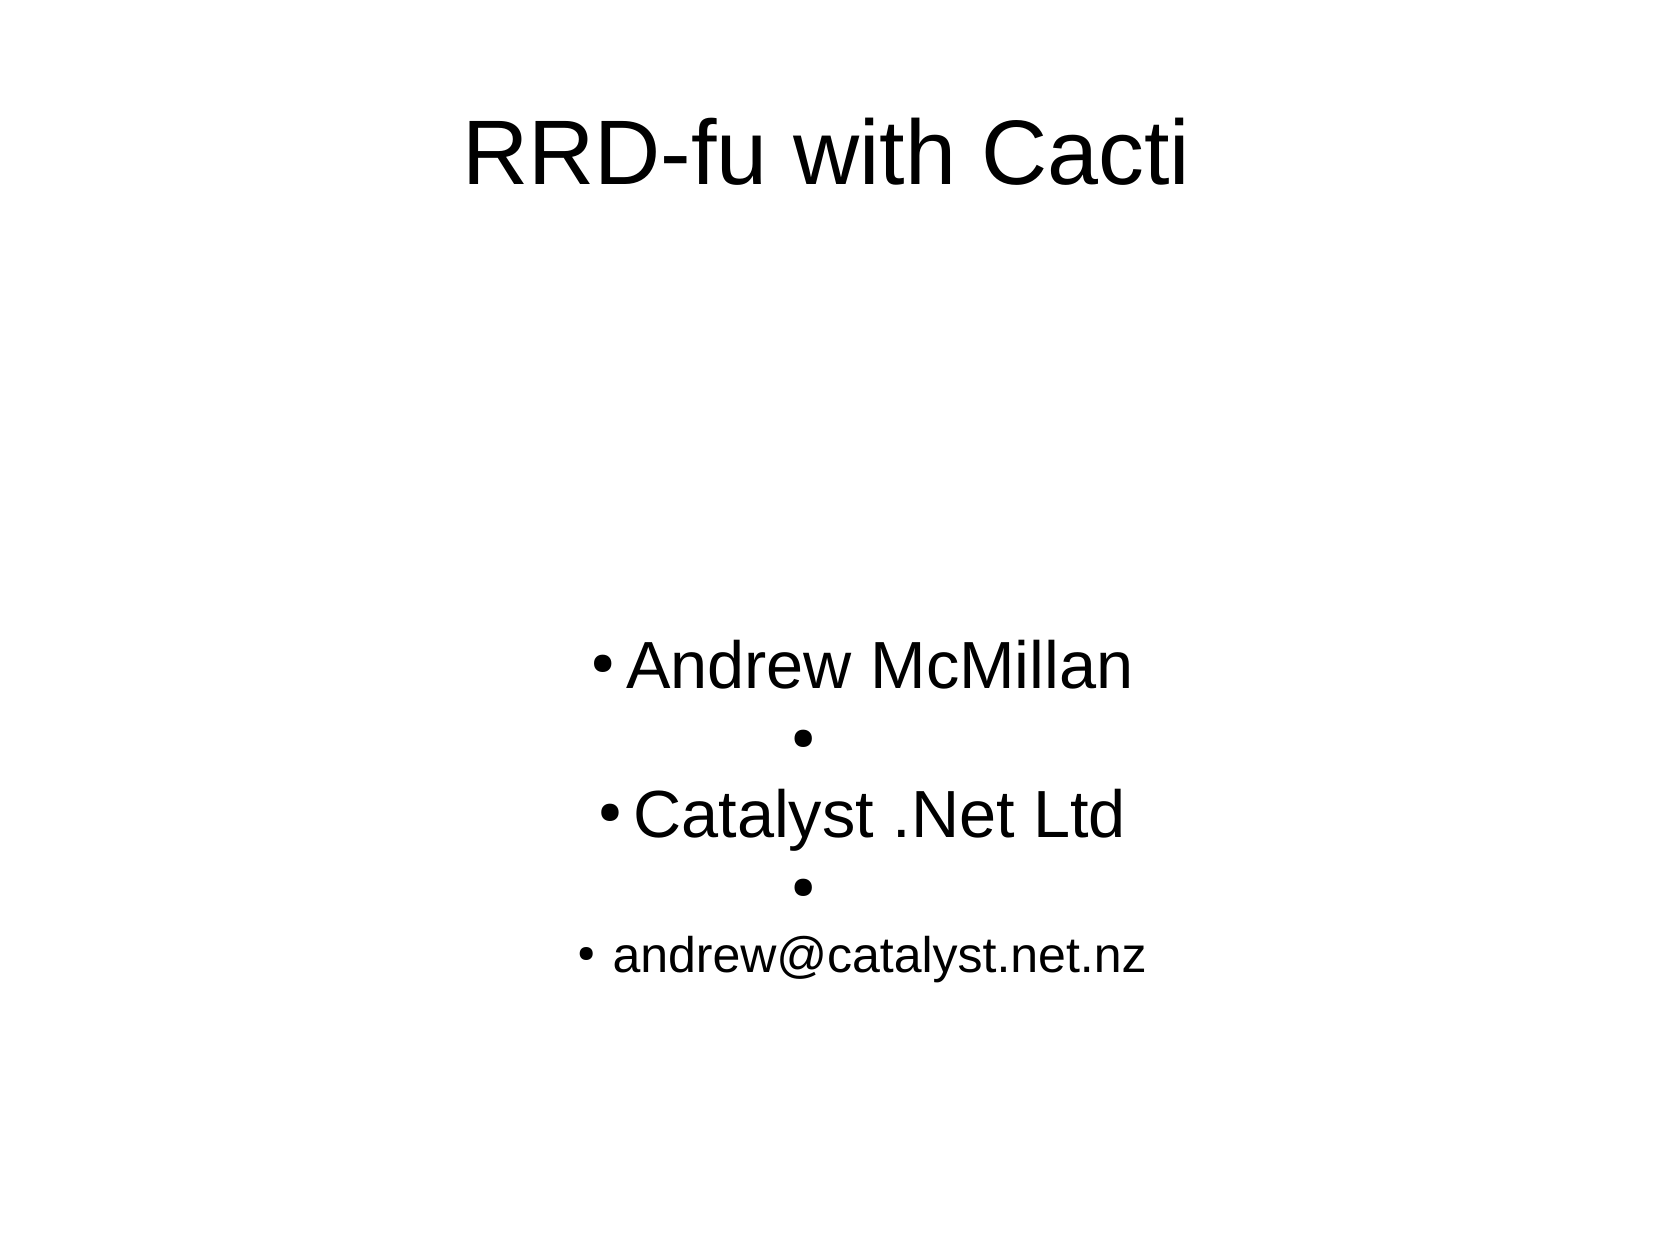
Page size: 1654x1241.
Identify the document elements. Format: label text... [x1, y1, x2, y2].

subtitle Andrew McMillan Catalyst .Net Ltd andrew@catalyst.net.nz [82, 501, 1571, 1109]
title RRD-fu with Cacti [82, 49, 1571, 257]
